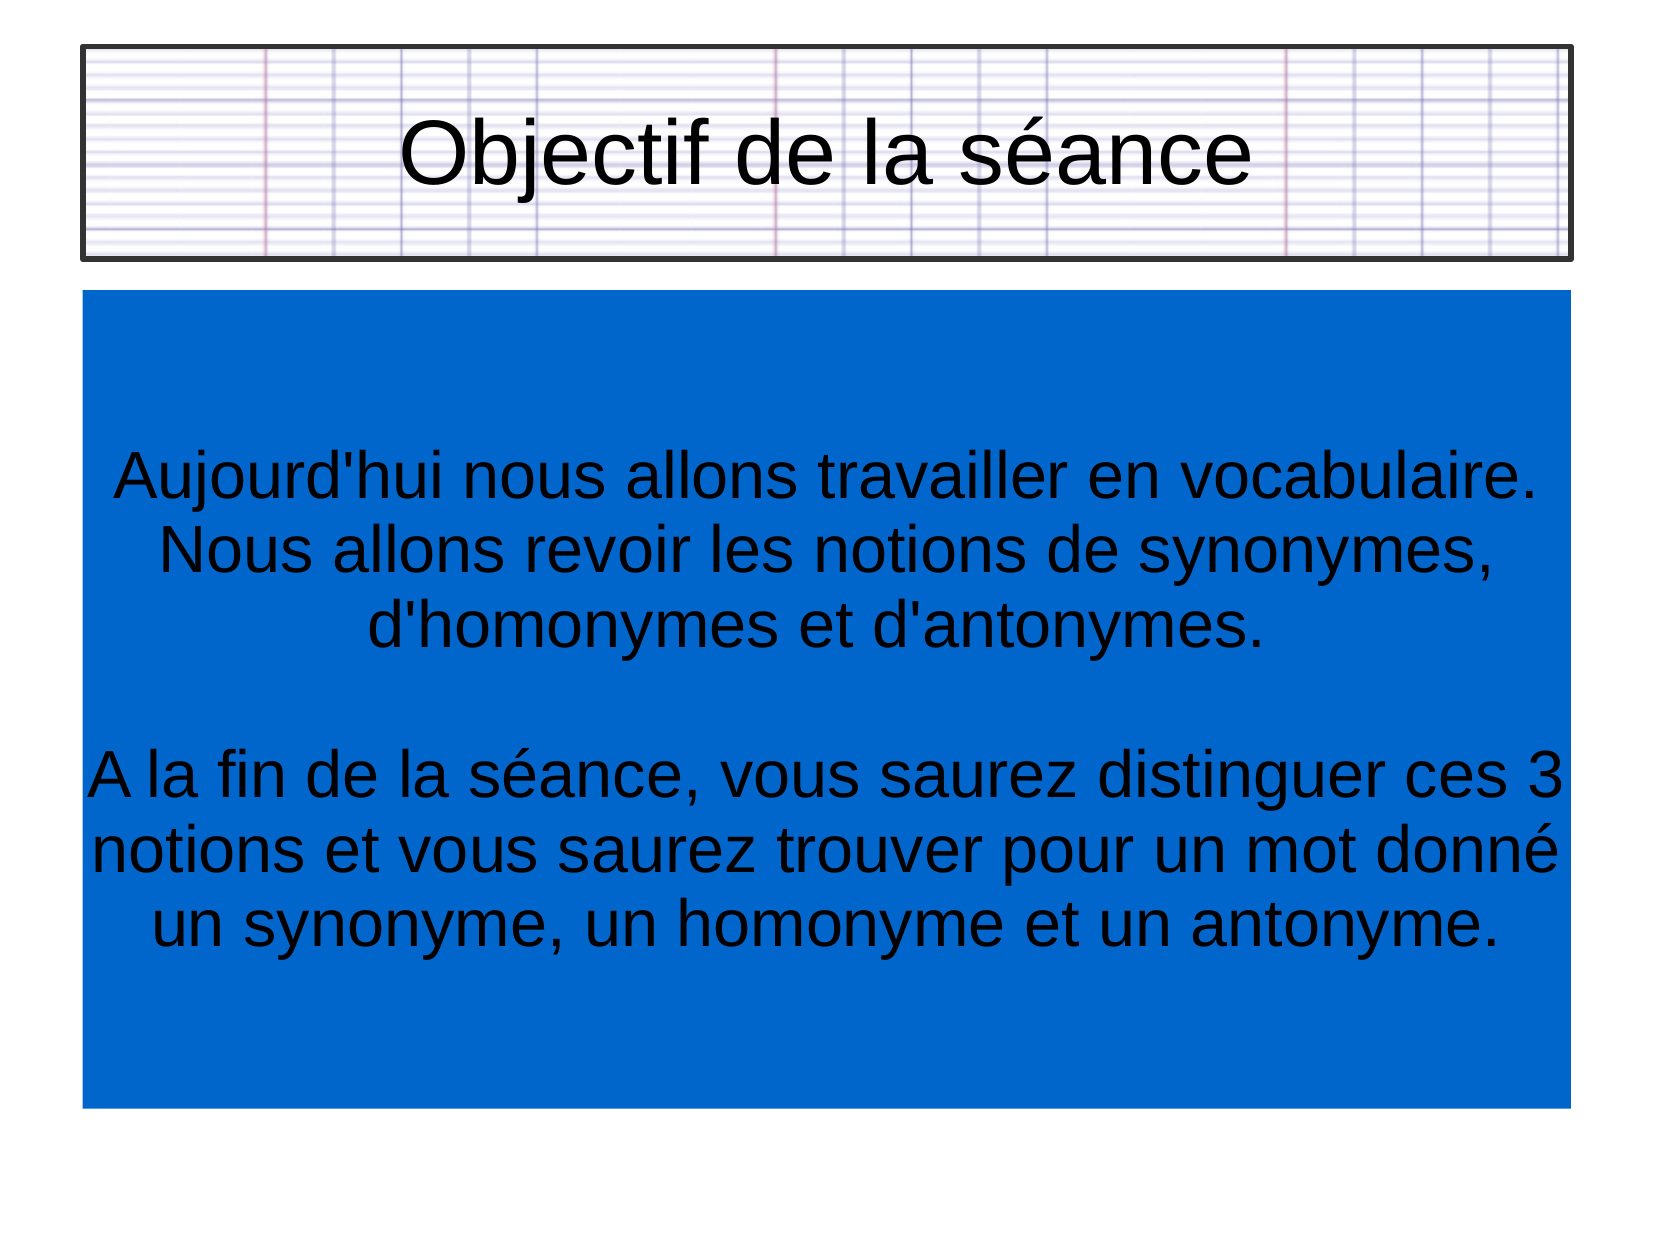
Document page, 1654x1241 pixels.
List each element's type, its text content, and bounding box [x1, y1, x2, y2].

title Objectif de la séance [82, 46, 1571, 260]
subtitle Aujourd'hui nous allons travailler en vocabulaire. Nous allons revoir les notions de synonymes, d'homonymes et d'antonymes. A la fin de la séance, vous saurez distinguer ces 3 notions et vous saurez trouver pour un mot donné un synonyme, un homonyme et un antonyme. [82, 290, 1571, 1109]
